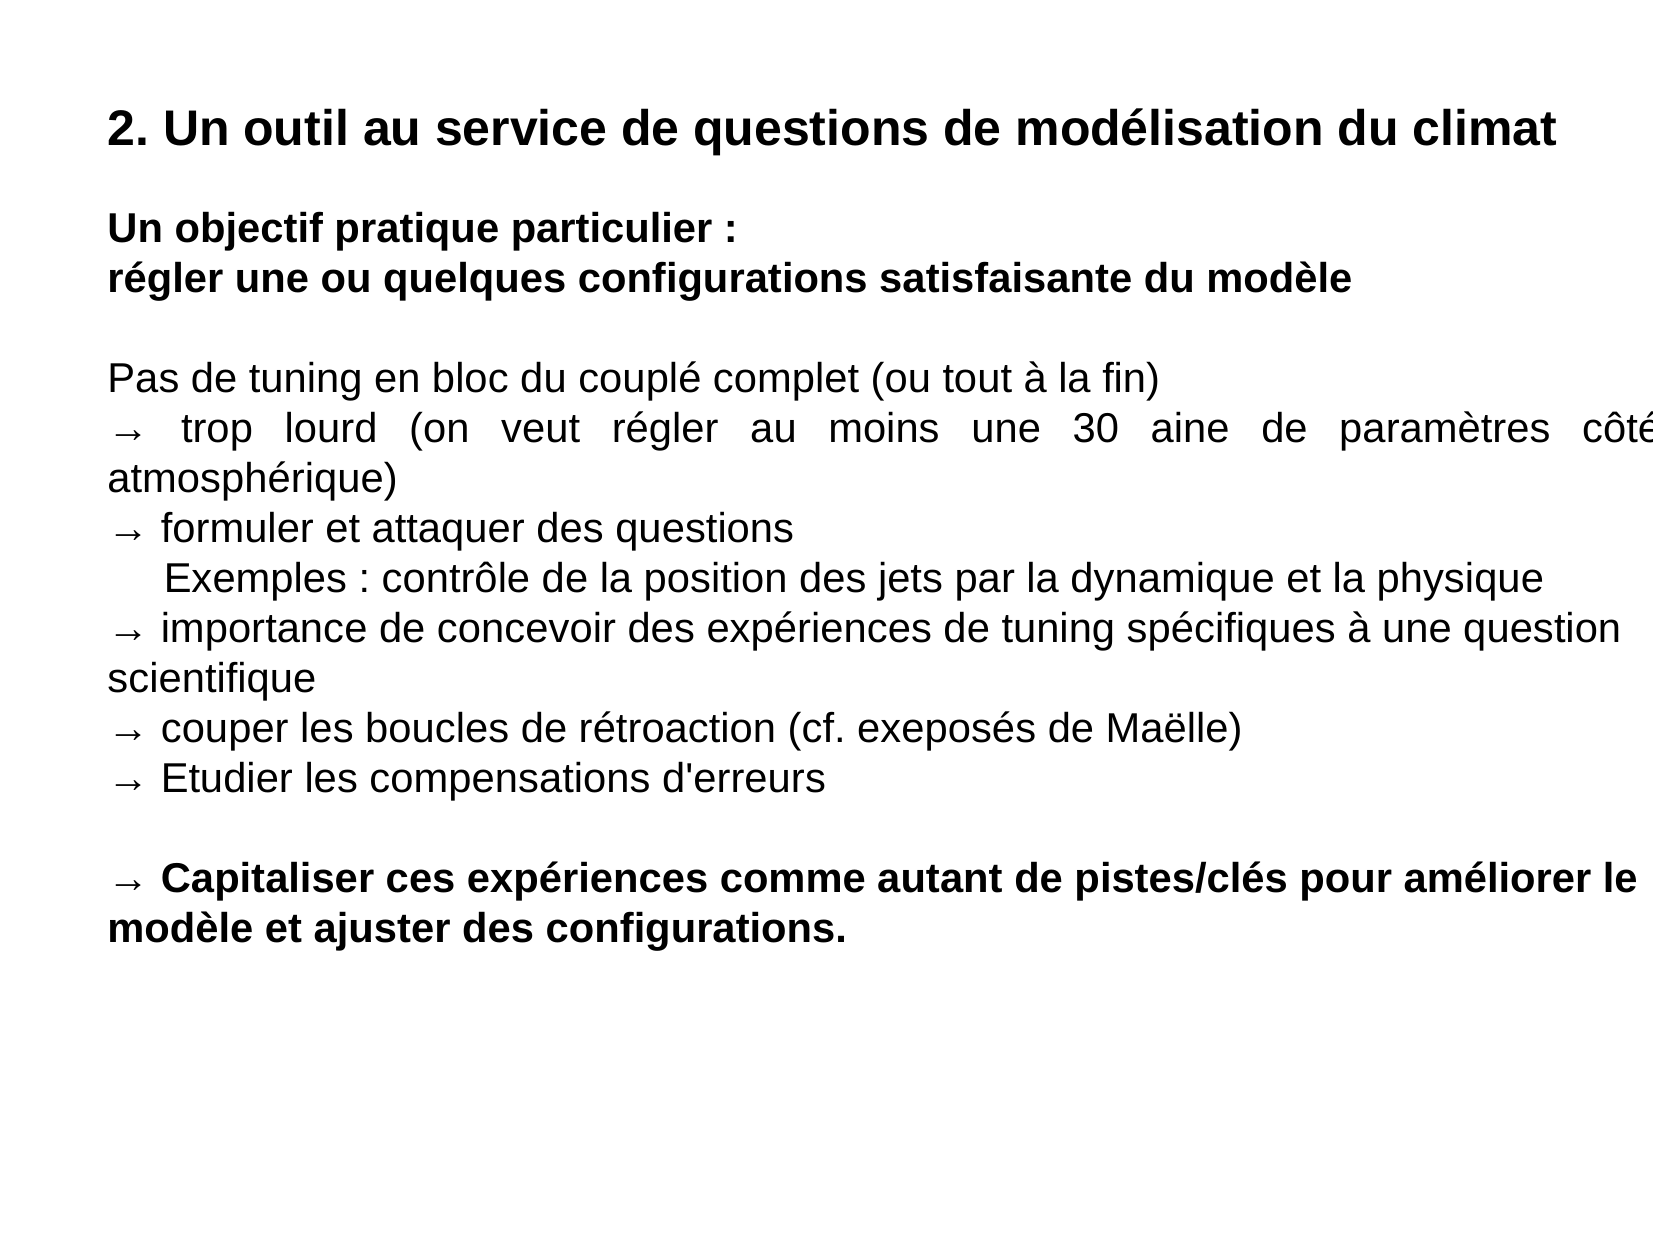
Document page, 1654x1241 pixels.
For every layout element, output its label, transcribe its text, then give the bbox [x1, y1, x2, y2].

text_box 2. Un outil au service de questions de modélisation du climat Un objectif pratique particulier : régler une ou quelques configurations satisfaisante du modèle Pas de tuning en bloc du couplé complet (ou tout à la fin) → trop lourd (on veut régler au moins une 30 aine de paramètres côté atmosphérique) → formuler et attaquer des questions Exemples : contrôle de la position des jets par la dynamique et la physique → importance de concevoir des expériences de tuning spécifiques à une question scientifique → couper les boucles de rétroaction (cf. exeposés de Maëlle) → Etudier les compensations d'erreurs → Capitaliser ces expériences comme autant de pistes/clés pour améliorer le modèle et ajuster des configurations. [108, 95, 1653, 292]
